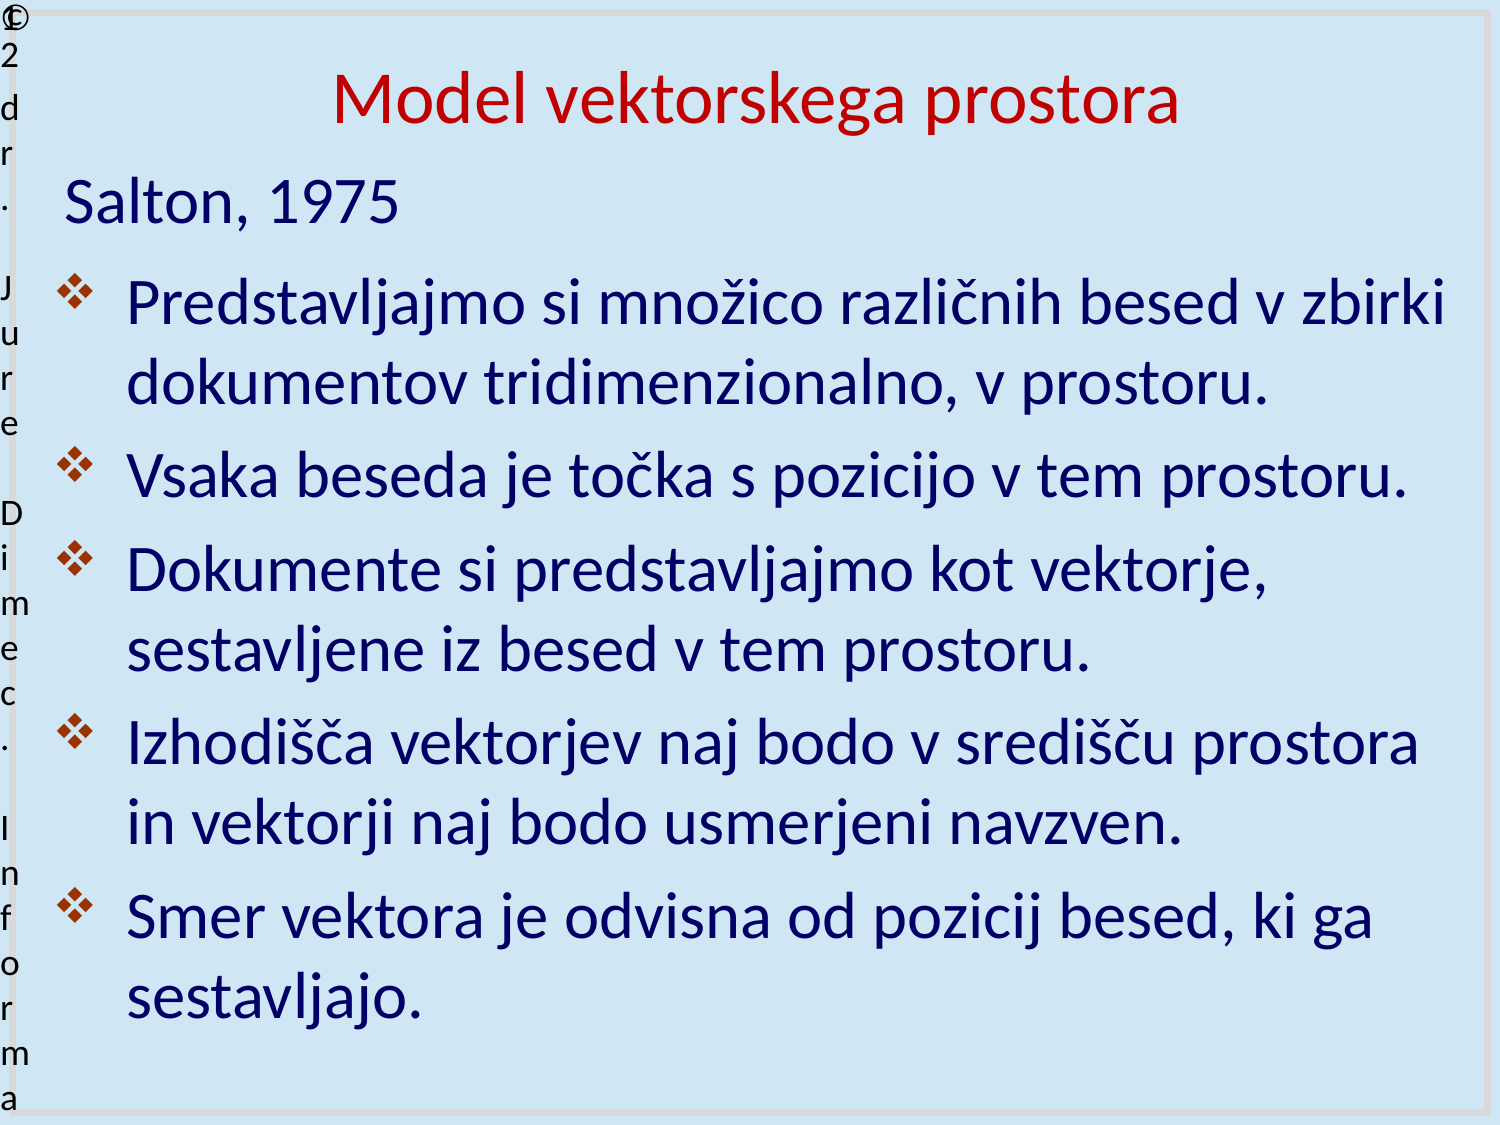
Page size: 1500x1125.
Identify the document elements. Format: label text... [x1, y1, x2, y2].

text_box Salton, 1975 [49, 149, 488, 245]
list Predstavljajmo si množico različnih besed v zbirki dokumentov tridimenzionalno, v prostoru. Vsaka beseda je točka s pozicijo v tem prostoru. Dokumente si predstavljajmo kot vektorje, sestavljene iz besed v tem prostoru. Izhodišča vektorjev naj bodo v središču prostora in vektorji naj bodo usmerjeni navzven. Smer vektora je odvisna od pozicij besed, ki ga sestavljajo. [37, 249, 1475, 1050]
title Model vektorskega prostora [37, 37, 1475, 150]
